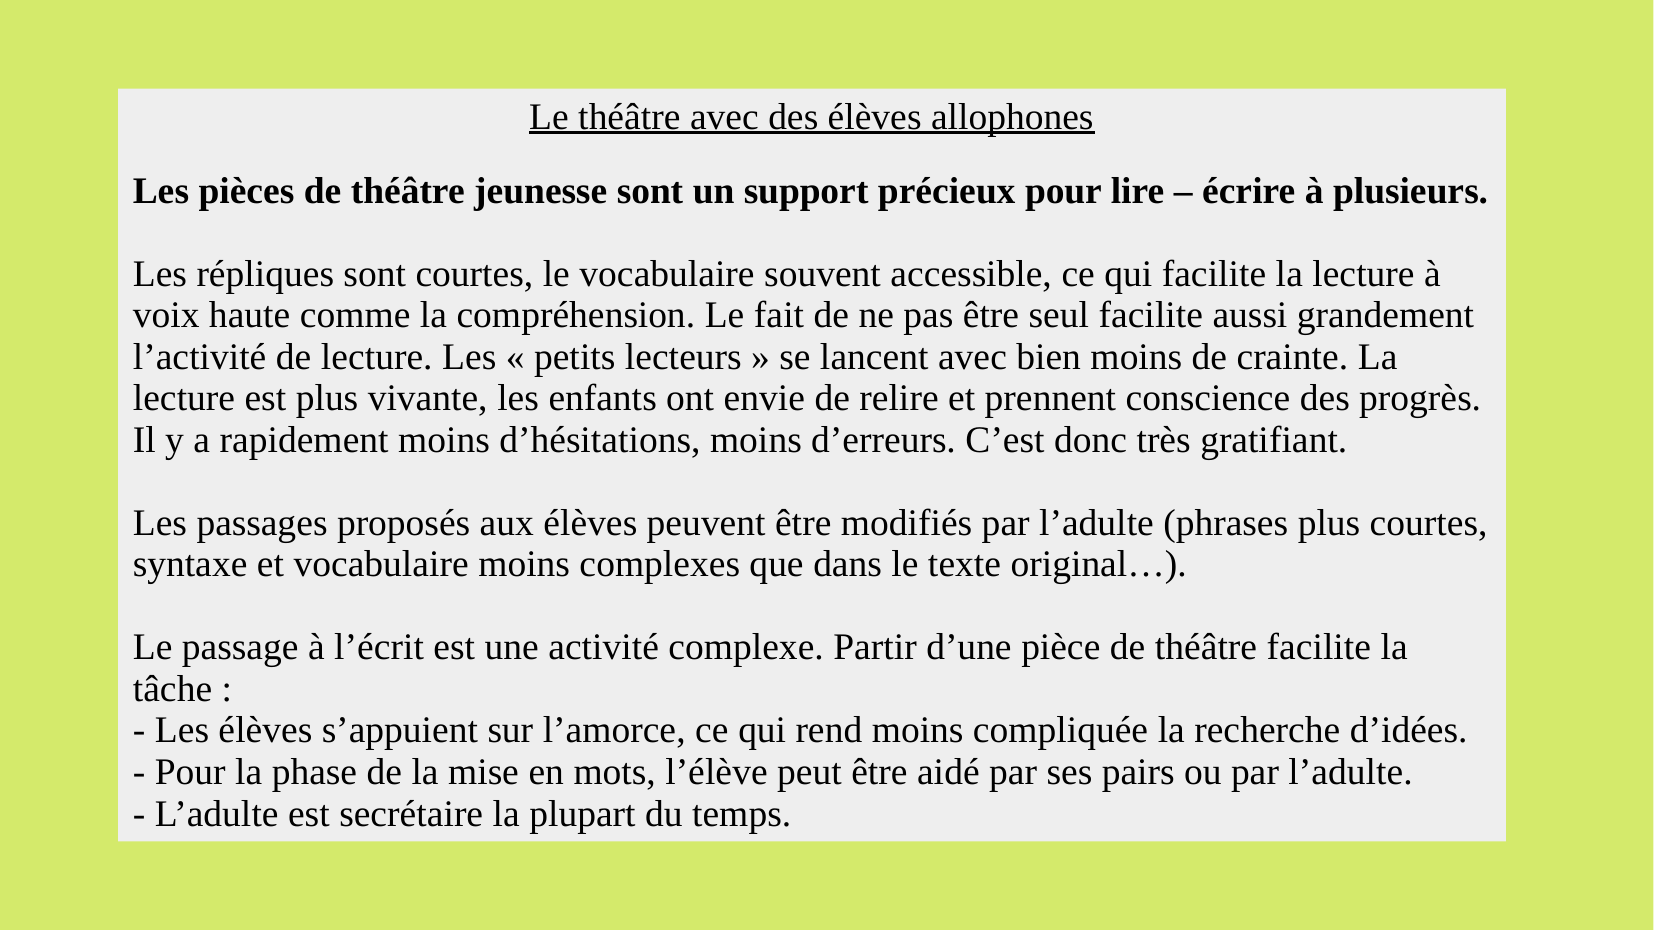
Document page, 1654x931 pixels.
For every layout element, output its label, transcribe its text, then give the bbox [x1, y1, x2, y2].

text_box Le théâtre avec des élèves allophones Les pièces de théâtre jeunesse sont un support précieux pour lire – écrire à plusieurs. Les répliques sont courtes, le vocabulaire souvent accessible, ce qui facilite la lecture à voix haute comme la compréhension. Le fait de ne pas être seul facilite aussi grandement l’activité de lecture. Les « petits lecteurs » se lancent avec bien moins de crainte. La lecture est plus vivante, les enfants ont envie de relire et prennent conscience des progrès. Il y a rapidement moins d’hésitations, moins d’erreurs. C’est donc très gratifiant. Les passages proposés aux élèves peuvent être modifiés par l’adulte (phrases plus courtes, syntaxe et vocabulaire moins complexes que dans le texte original…). Le passage à l’écrit est une activité complexe. Partir d’une pièce de théâtre facilite la tâche : - Les élèves s’appuient sur l’amorce, ce qui rend moins compliquée la recherche d’idées. - Pour la phase de la mise en mots, l’élève peut être aidé par ses pairs ou par l’adulte. - L’adulte est secrétaire la plupart du temps. [118, 88, 1506, 842]
